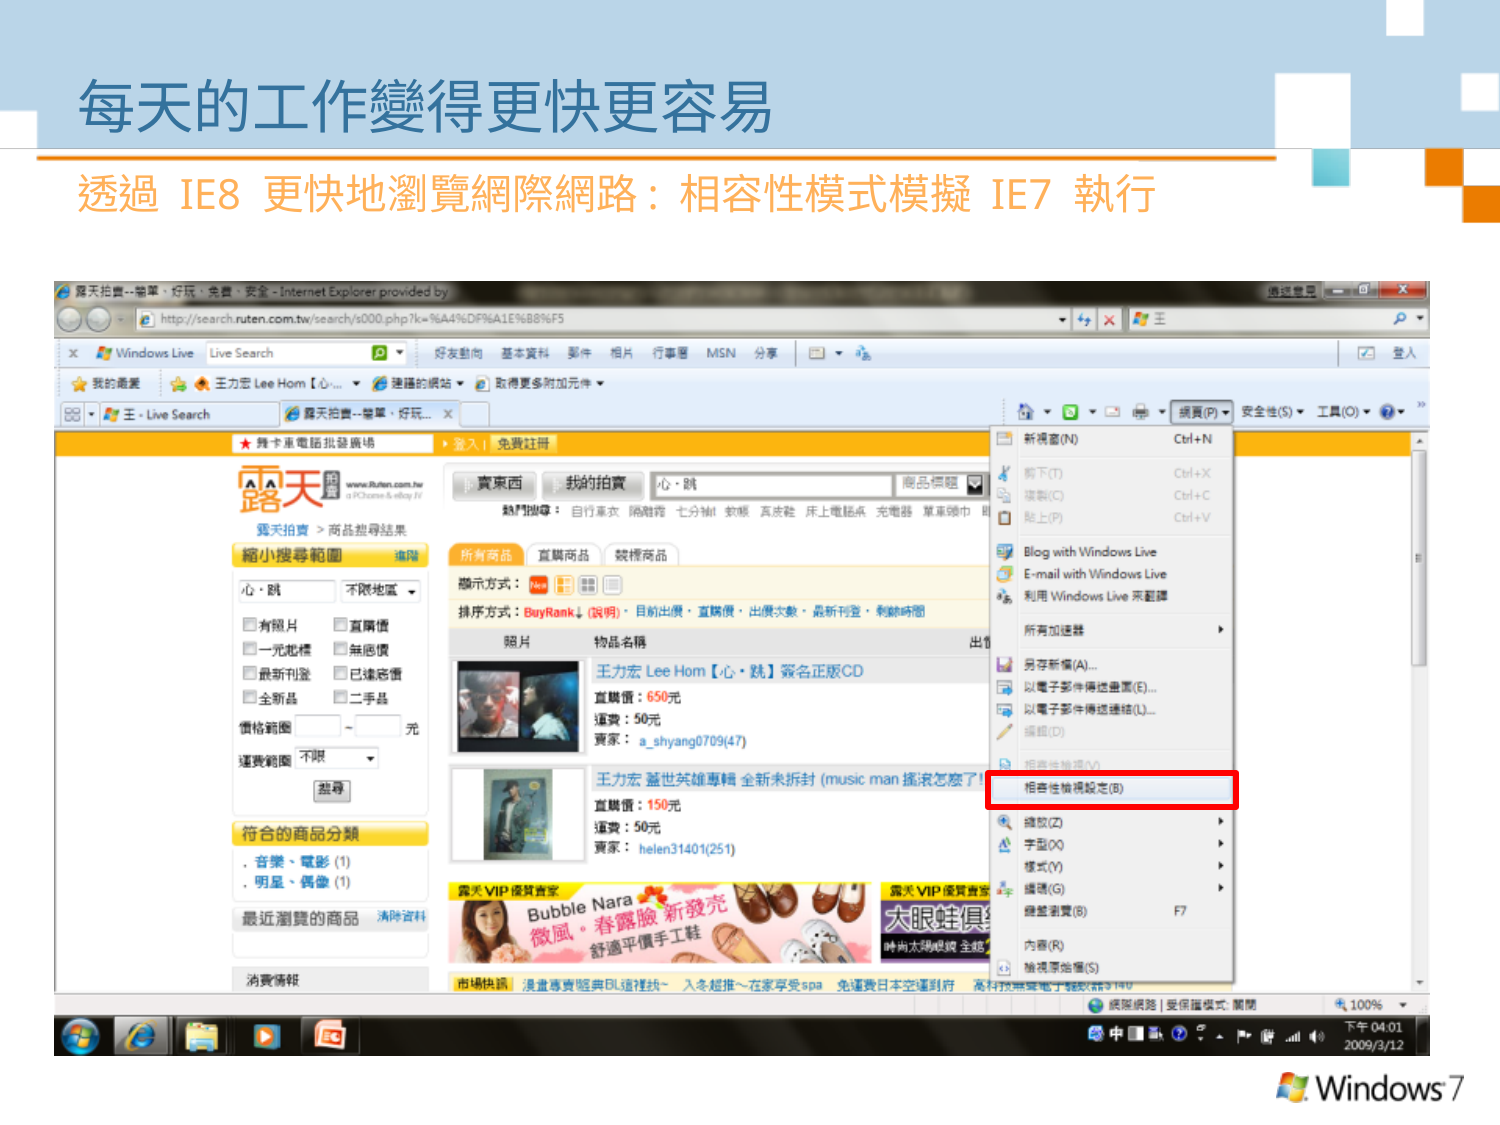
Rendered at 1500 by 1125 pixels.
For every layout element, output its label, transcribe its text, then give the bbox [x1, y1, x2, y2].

text_box 透過 IE8 更快地瀏覽網際網路: 相容性模式模擬 IE7 執行 [44, 160, 1459, 227]
title 每天的工作變得更快更容易 [62, 62, 1413, 150]
picture [54, 281, 1430, 1056]
